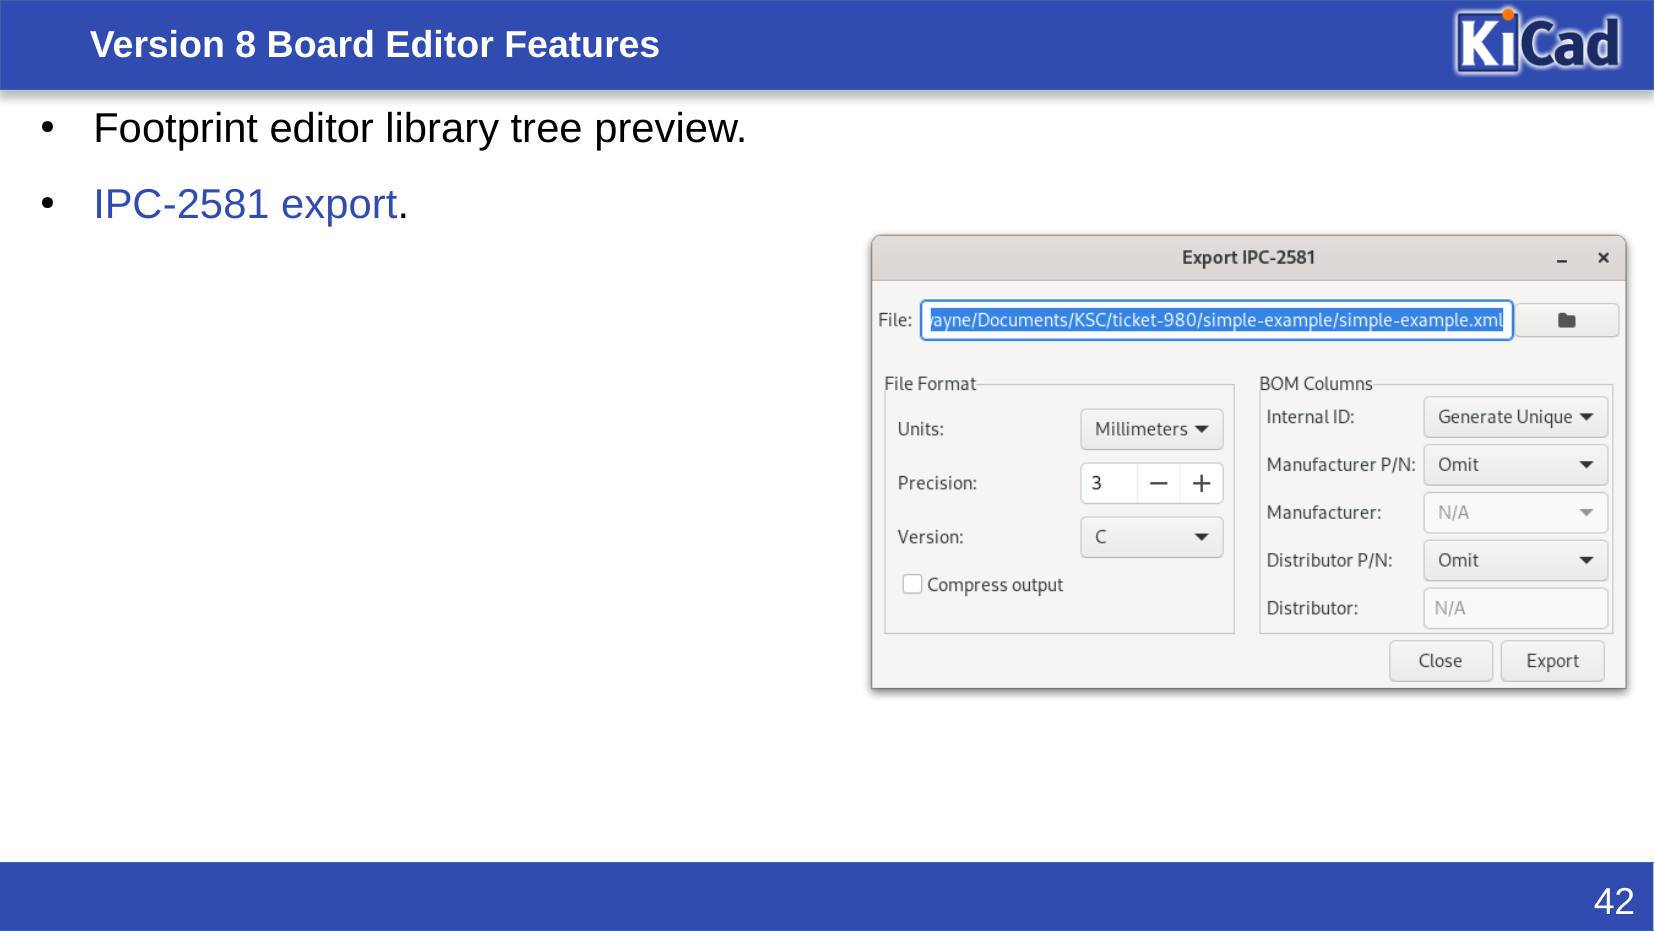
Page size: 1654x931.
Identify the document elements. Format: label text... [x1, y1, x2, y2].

text_box [0, 862, 1654, 931]
picture [855, 221, 1643, 709]
text_box <number> [1387, 873, 1651, 931]
picture [1412, 0, 1654, 92]
list Footprint editor library tree preview. IPC-2581 export. [22, 105, 848, 856]
text_box Version 8 Board Editor Features [0, 0, 1412, 90]
